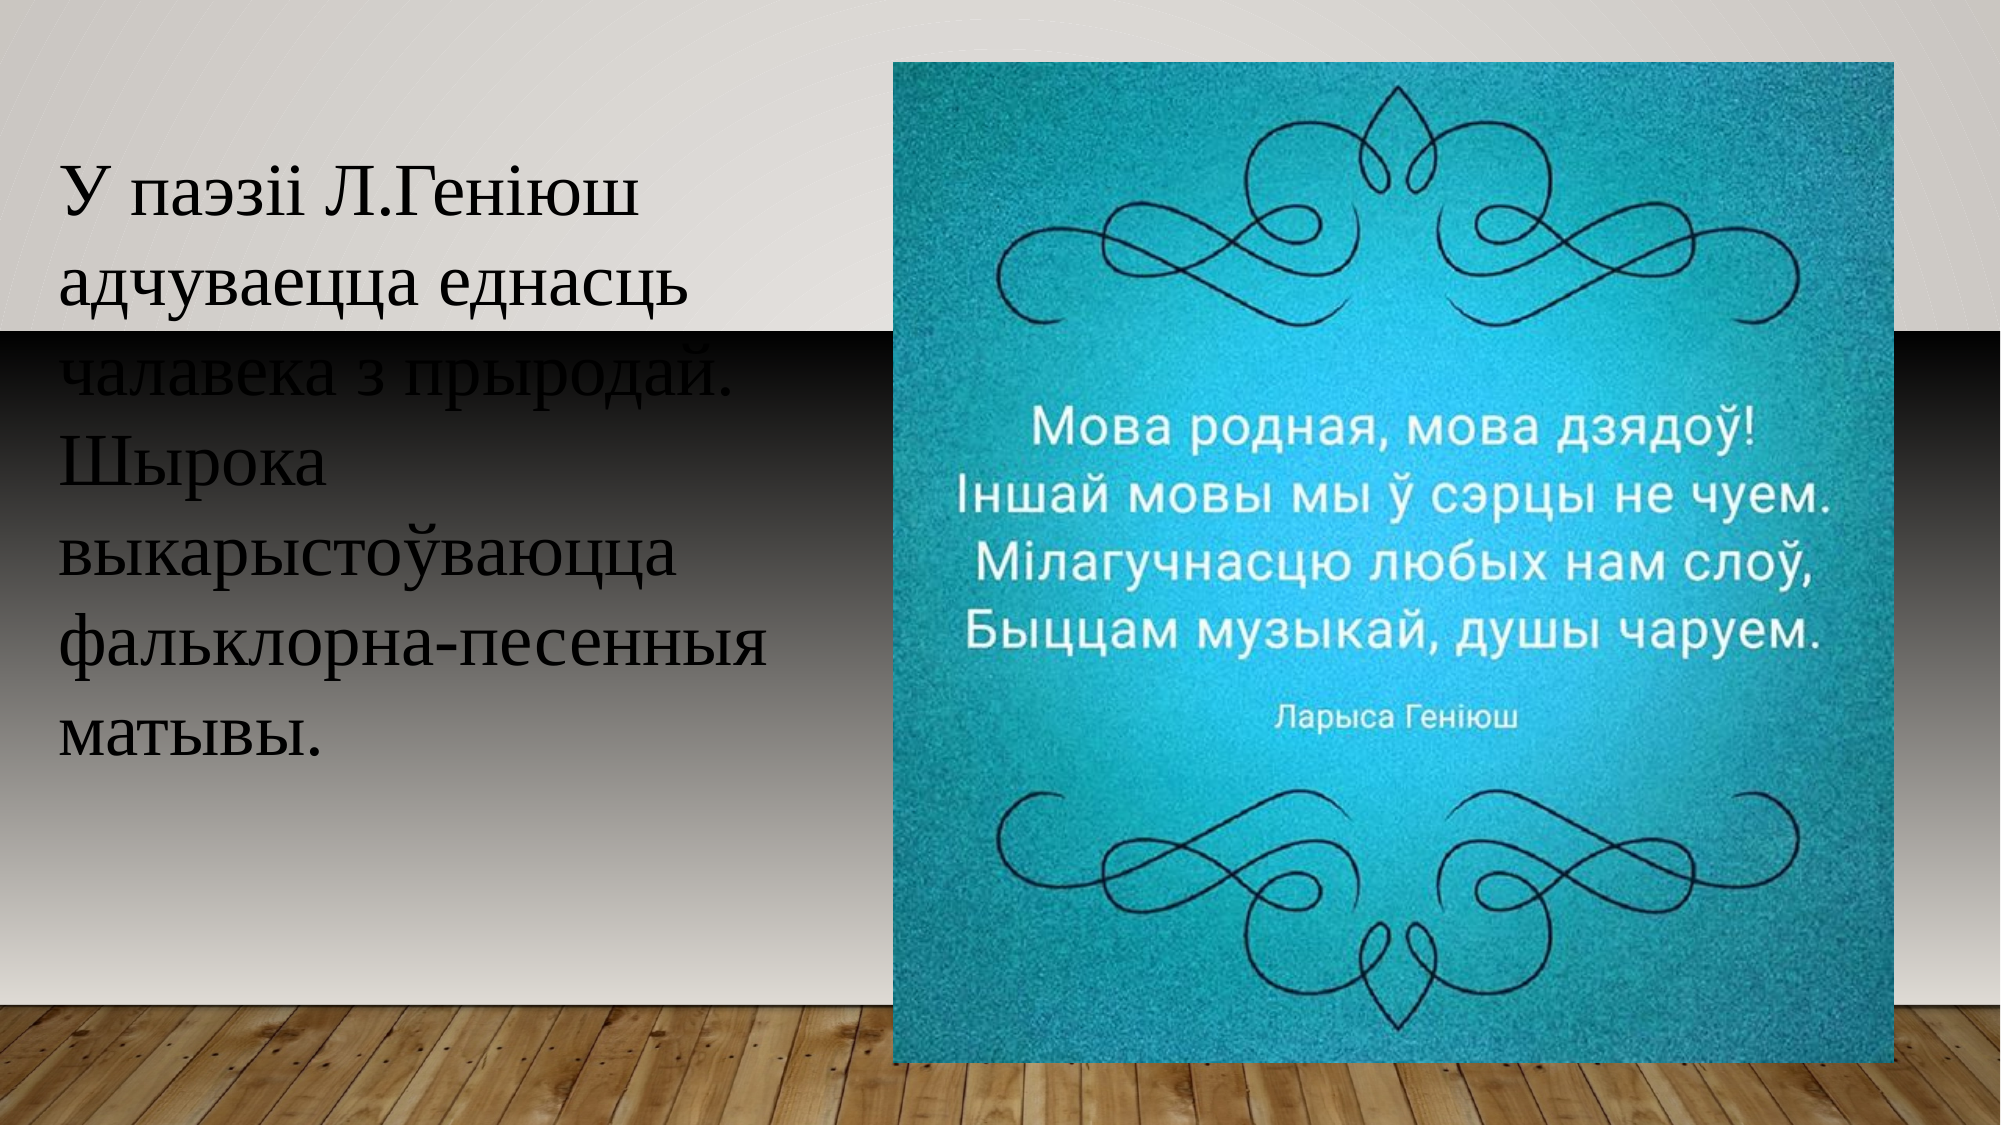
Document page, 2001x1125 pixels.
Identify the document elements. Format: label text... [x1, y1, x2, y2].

picture [893, 62, 1894, 1063]
text_box У паэзіі Л.Геніюш адчуваецца еднасць чалавека з прыродай. Шырока выкарыстоўваюцца фальклорна-песенныя матывы. [43, 133, 859, 778]
